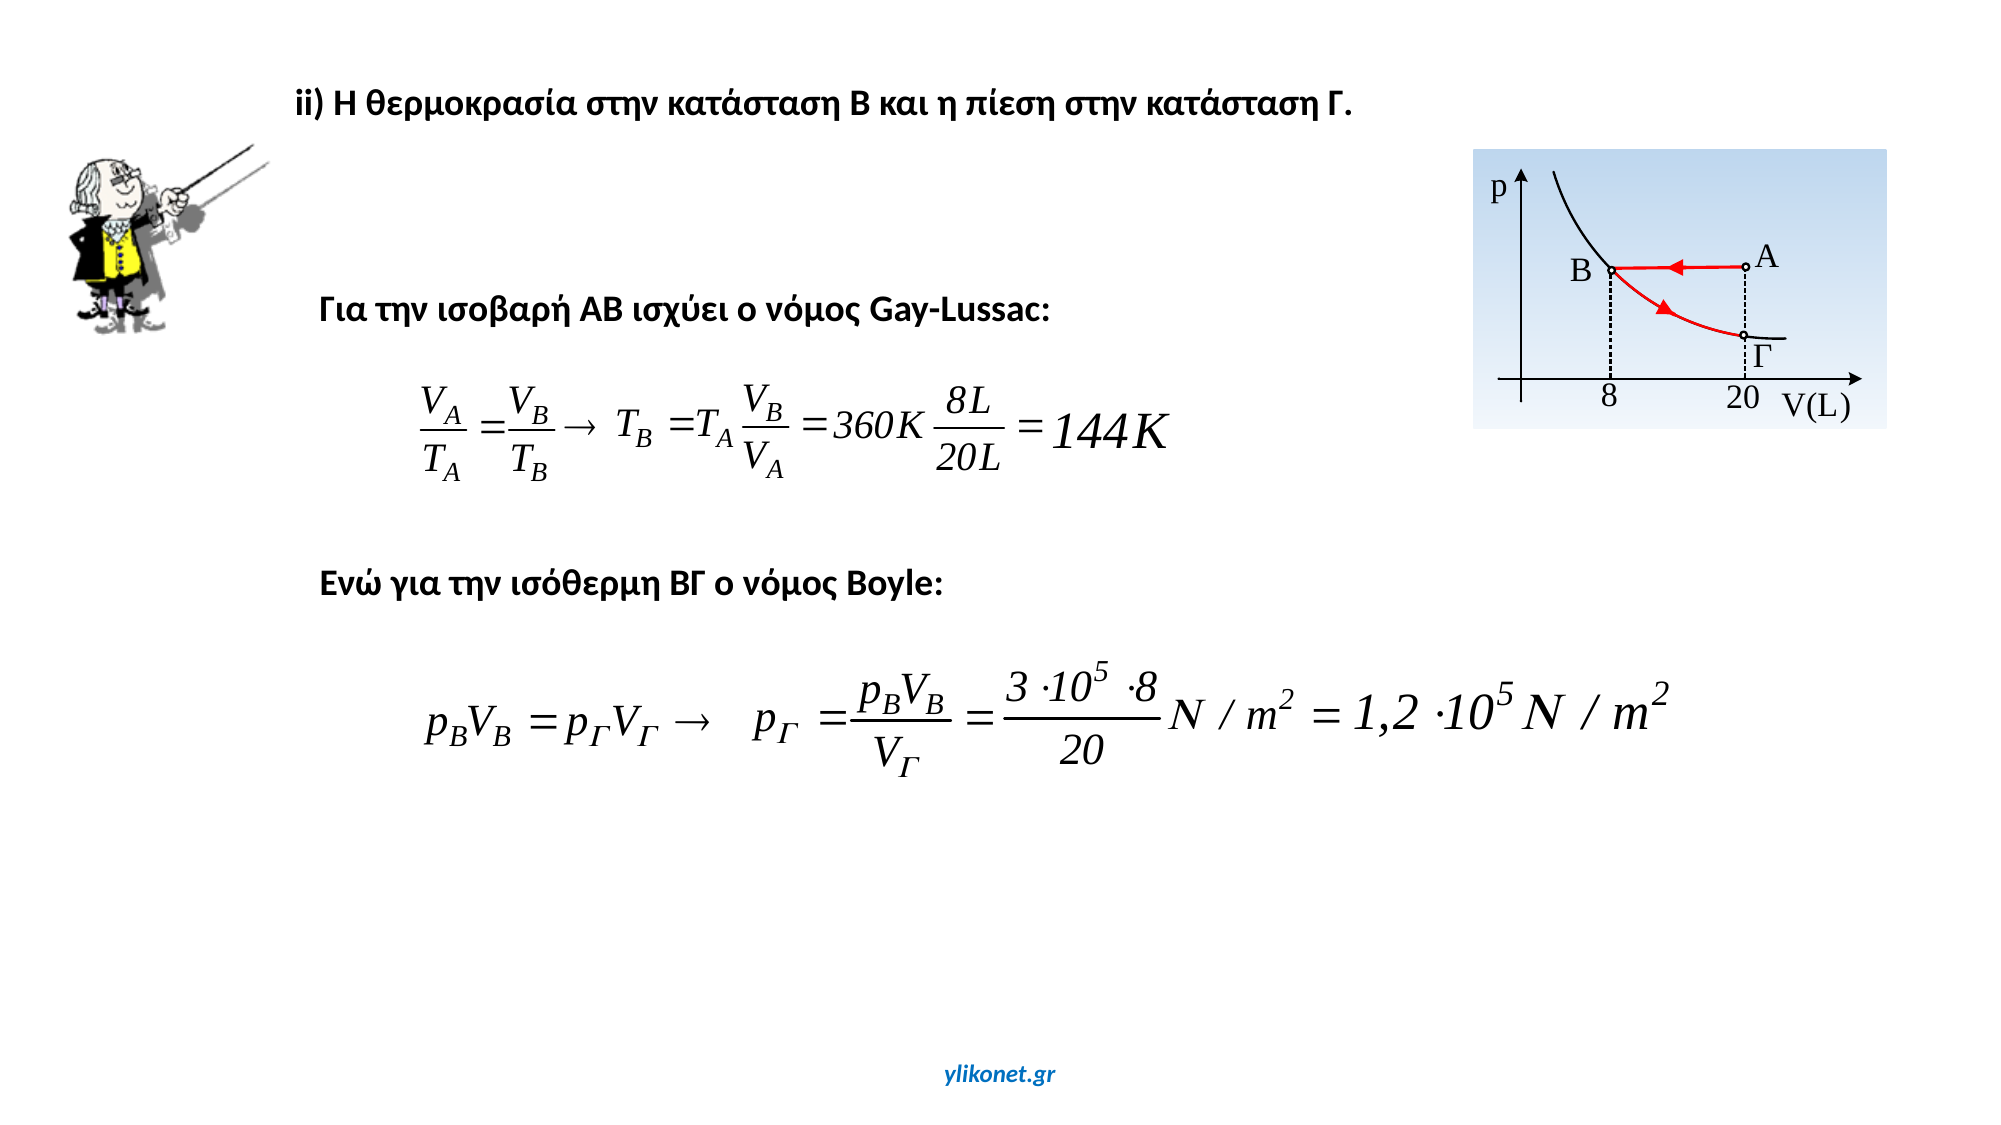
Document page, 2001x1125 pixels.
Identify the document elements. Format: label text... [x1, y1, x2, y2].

chart [414, 690, 725, 758]
chart [742, 660, 994, 788]
chart [414, 372, 1043, 491]
chart [1473, 149, 1887, 429]
chart [1347, 668, 1680, 747]
text_box Ενώ για την ισόθερμη ΒΓ ο νόμος Boyle: [304, 550, 1283, 612]
text_box Για την ισοβαρή ΑΒ ισχύει ο νόμος Gay-Lussac: [304, 276, 1180, 338]
picture [56, 139, 258, 332]
chart [1045, 400, 1180, 462]
text_box ylikonet.gr [683, 1042, 1317, 1103]
chart [996, 647, 1341, 775]
text_box ii) Η θερμοκρασία στην κατάσταση Β και η πίεση στην κατάσταση Γ. [279, 70, 1721, 132]
